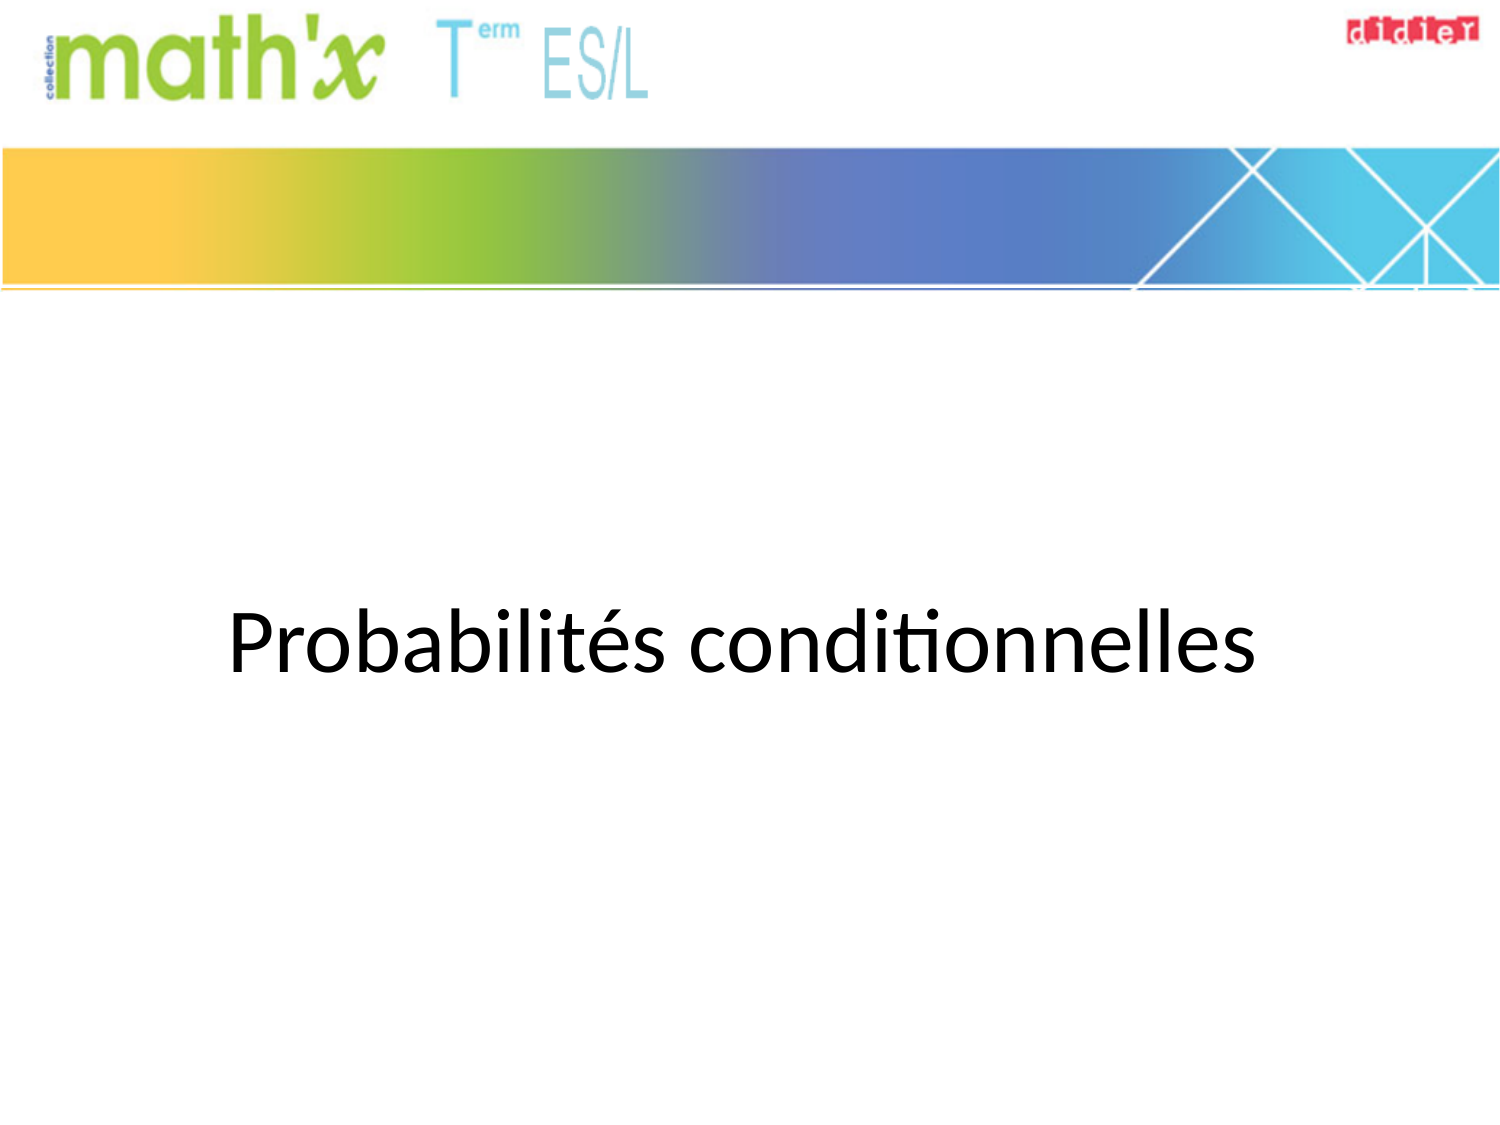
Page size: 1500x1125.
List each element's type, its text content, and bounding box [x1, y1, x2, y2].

picture [0, 0, 1500, 288]
title Probabilités conditionnelles [105, 515, 1381, 757]
